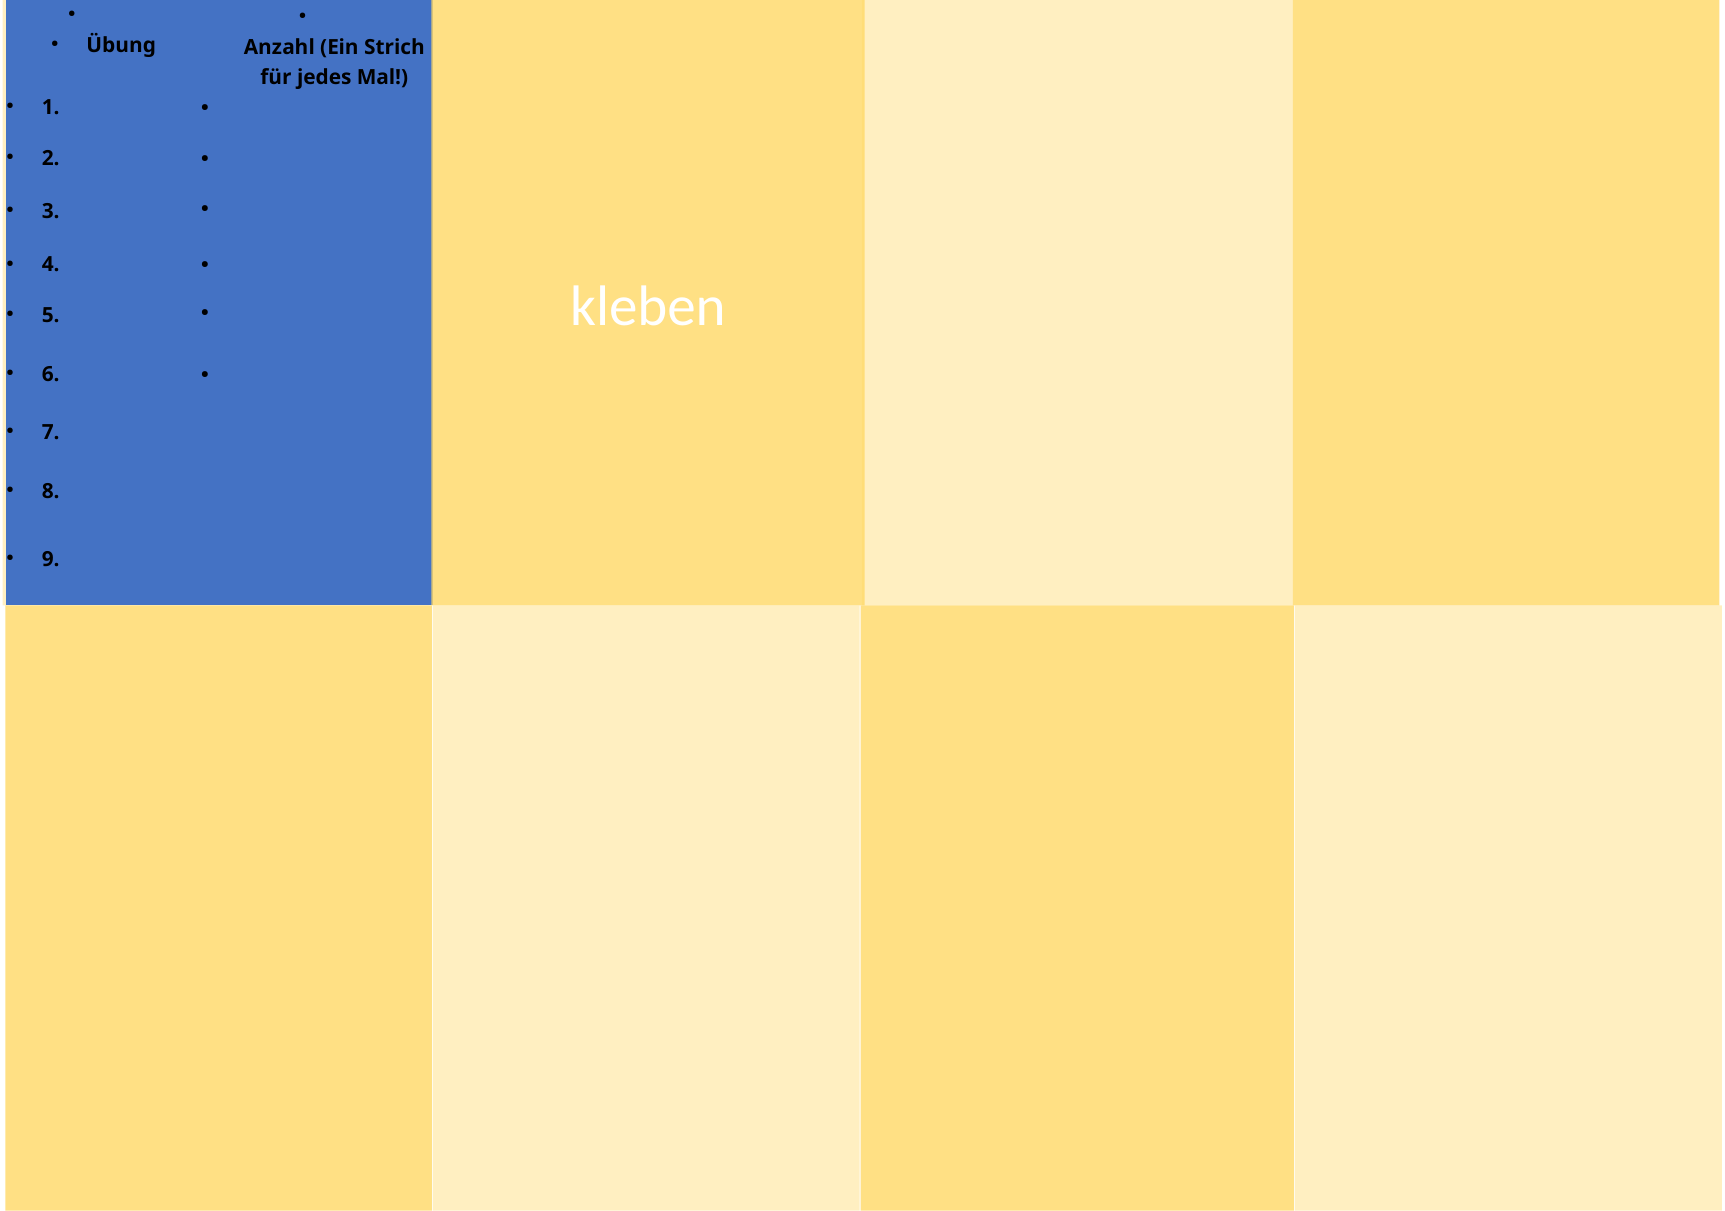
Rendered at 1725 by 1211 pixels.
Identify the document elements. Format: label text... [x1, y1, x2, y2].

text_box [3, 0, 432, 1211]
table_header Übung [6, 0, 201, 91]
table_cell [201, 298, 431, 357]
table_cell 4. [6, 248, 201, 298]
table_cell [201, 91, 431, 141]
table_cell 7. [6, 416, 201, 474]
text_box kleben [431, 0, 865, 605]
table_cell [201, 141, 431, 194]
table_cell 6. [6, 357, 201, 416]
table_cell 9. [6, 543, 201, 605]
table_cell 8. [6, 474, 201, 543]
table_cell 1. [6, 91, 201, 141]
table_header Anzahl (Ein Strich für jedes Mal!) [201, 0, 431, 91]
table_cell [201, 543, 431, 605]
text_box [433, 605, 860, 1211]
table_cell 2. [6, 141, 201, 194]
table_cell [201, 194, 431, 248]
table_cell 5. [6, 298, 201, 357]
table_cell 3. [6, 194, 201, 248]
text_box [861, 0, 1722, 1211]
table_cell [201, 248, 431, 298]
table_cell [201, 357, 431, 416]
table_cell [201, 416, 431, 474]
table_cell [201, 474, 431, 543]
